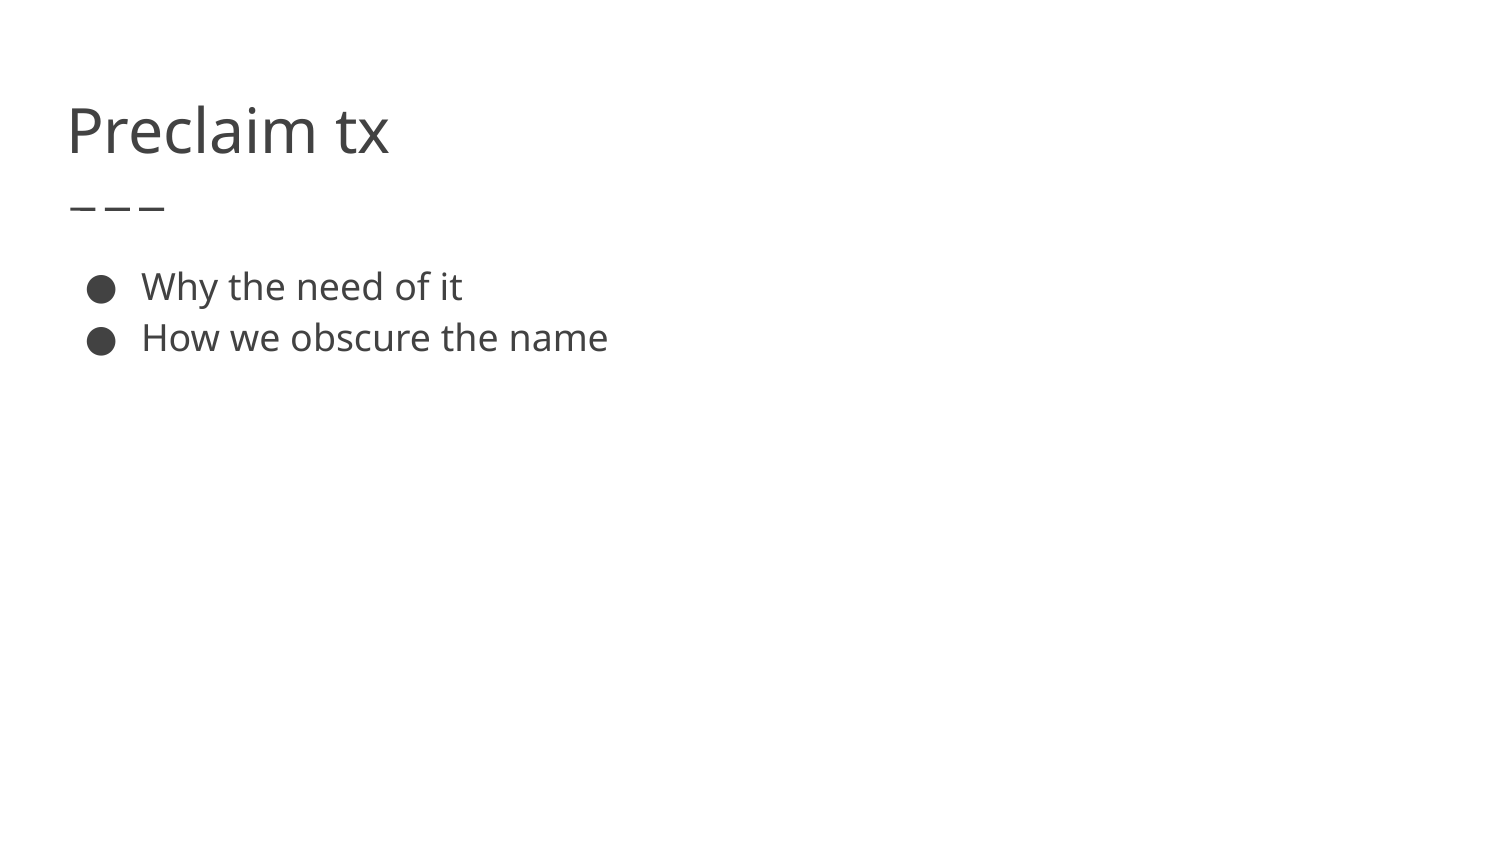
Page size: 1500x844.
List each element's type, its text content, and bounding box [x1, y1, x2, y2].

title Preclaim tx [51, 61, 1449, 182]
list Why the need of it How we obscure the name [51, 240, 1449, 750]
